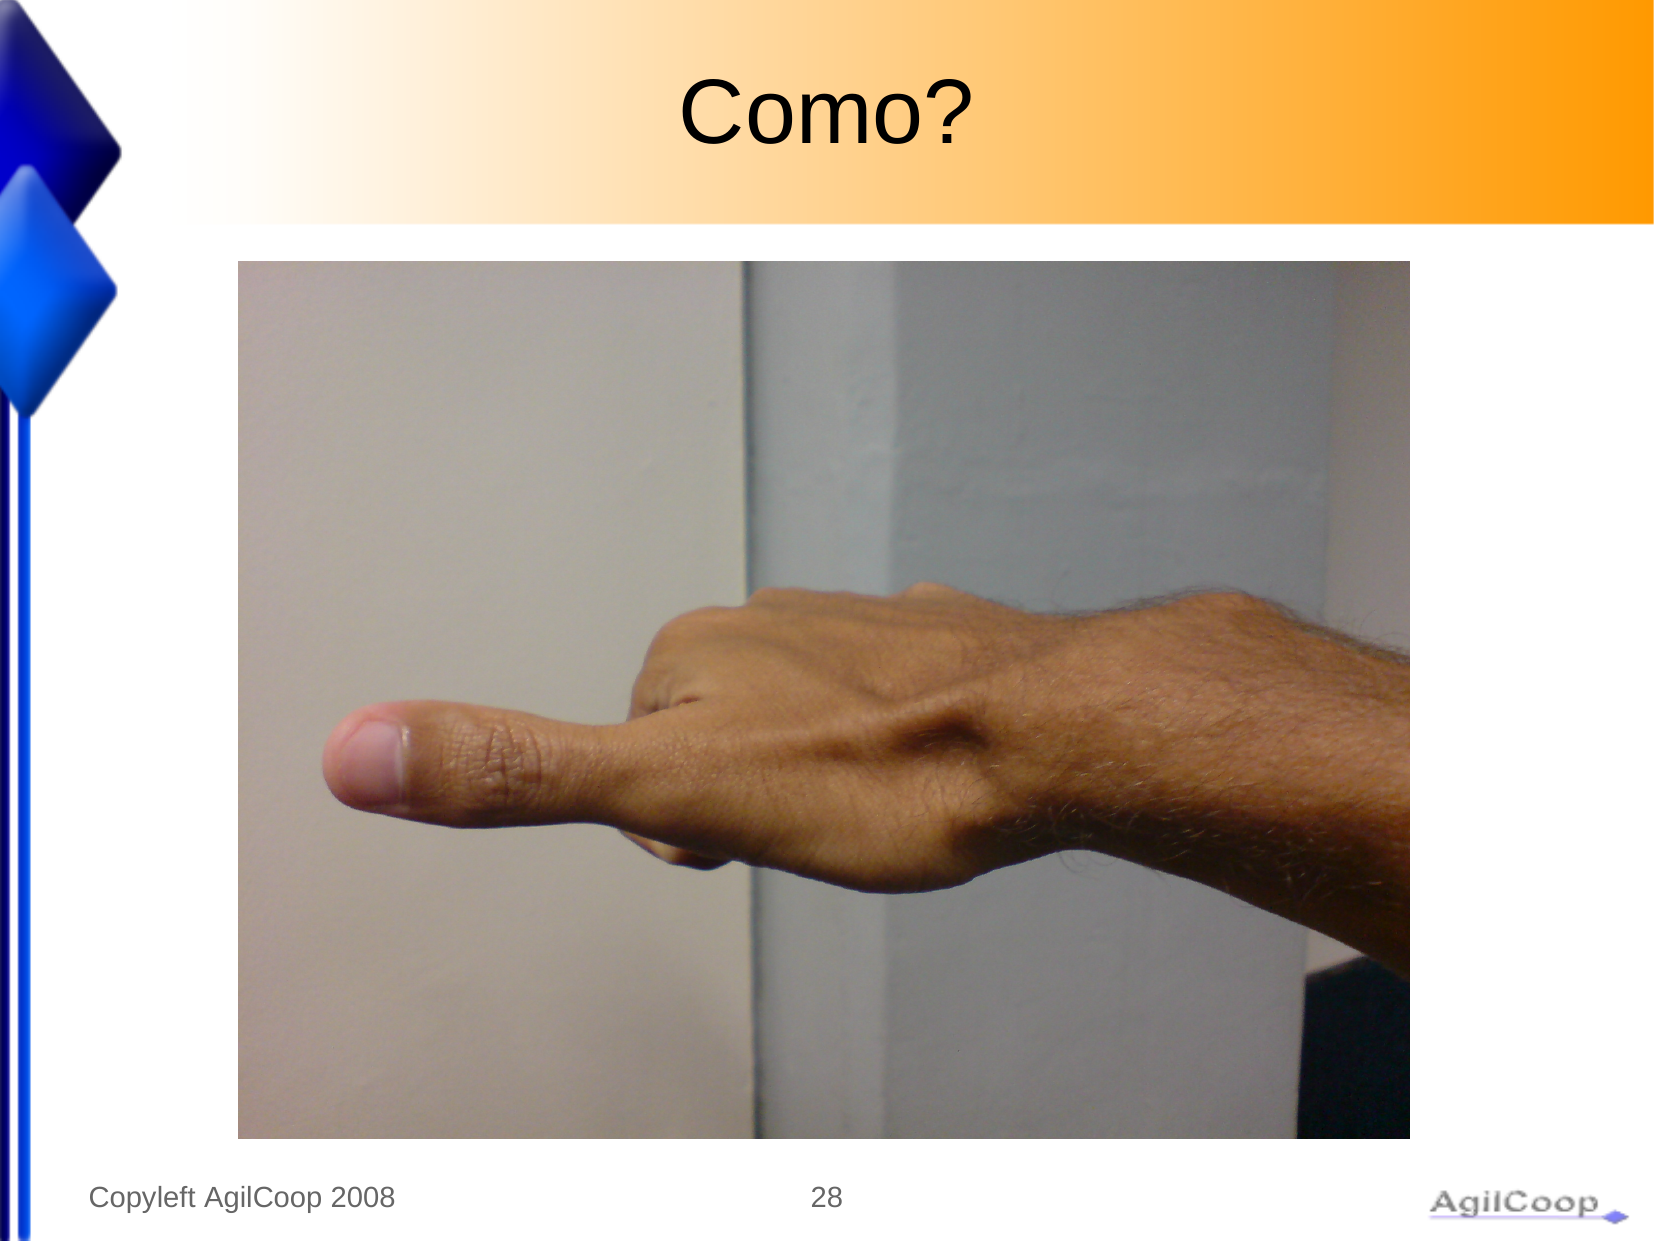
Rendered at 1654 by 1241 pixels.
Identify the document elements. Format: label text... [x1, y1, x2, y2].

title Como? [82, 8, 1571, 216]
picture [0, 0, 1654, 1241]
